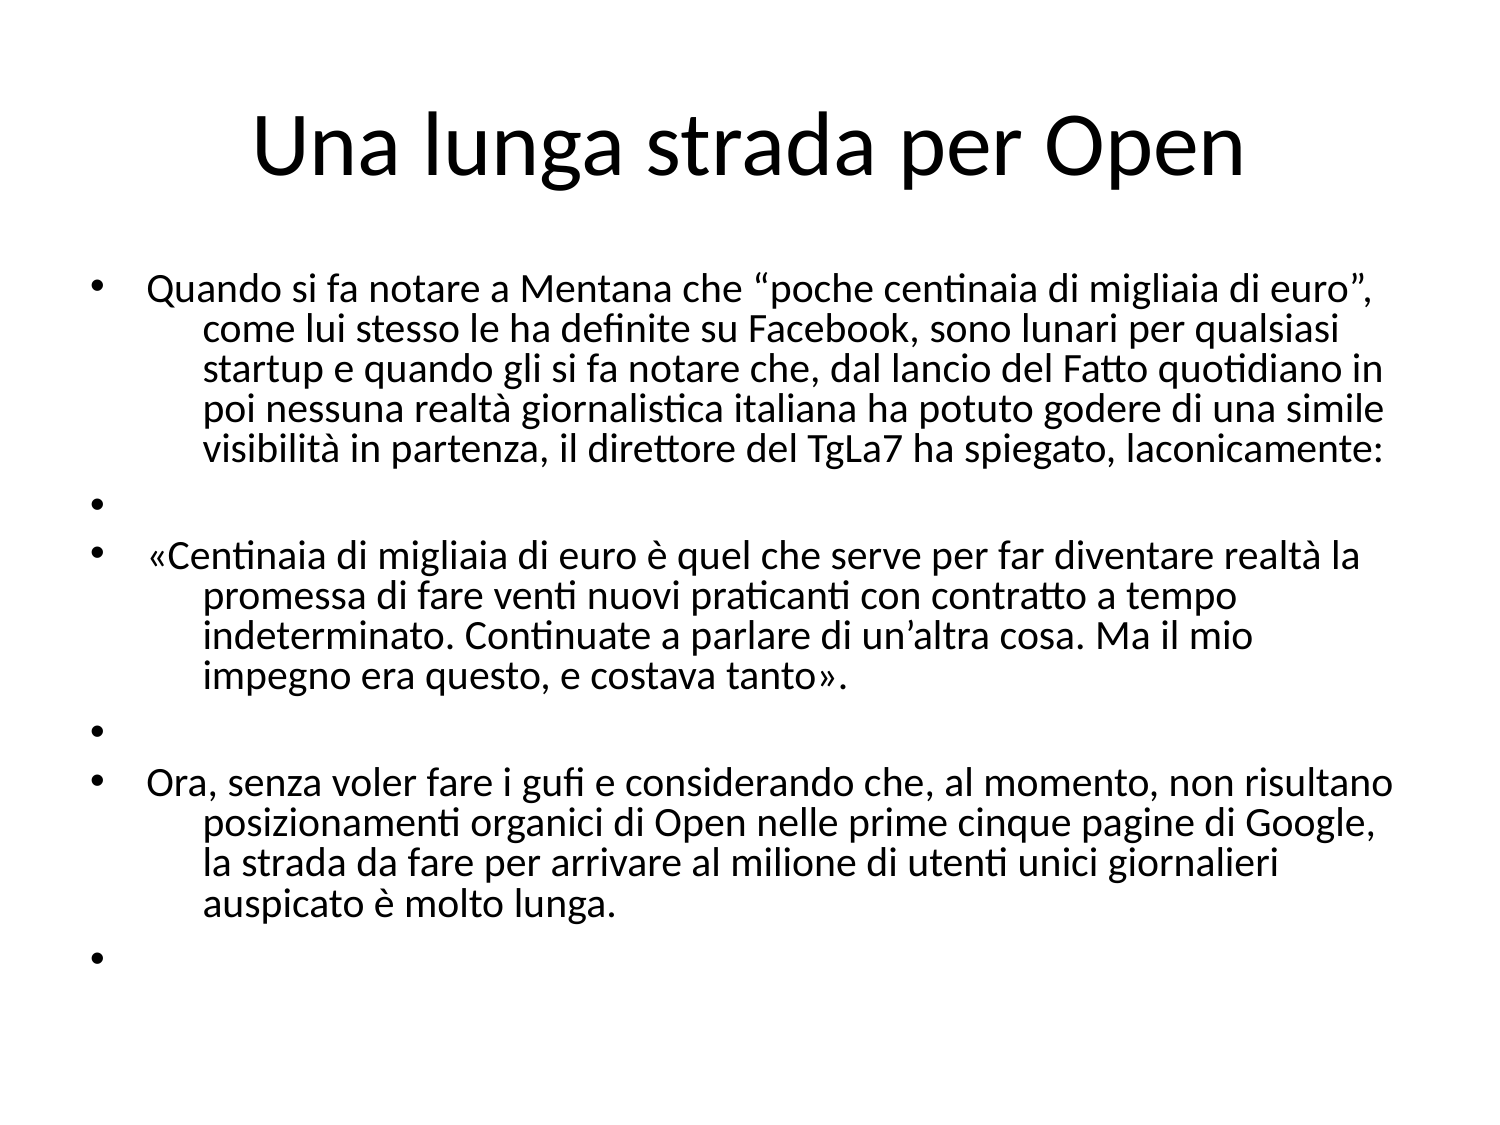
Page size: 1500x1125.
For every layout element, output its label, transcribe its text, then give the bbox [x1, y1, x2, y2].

title Una lunga strada per Open [75, 45, 1426, 233]
list Quando si fa notare a Mentana che “poche centinaia di migliaia di euro”, come lui stesso le ha definite su Facebook, sono lunari per qualsiasi startup e quando gli si fa notare che, dal lancio del Fatto quotidiano in poi nessuna realtà giornalistica italiana ha potuto godere di una simile visibilità in partenza, il direttore del TgLa7 ha spiegato, laconicamente: «Centinaia di migliaia di euro è quel che serve per far diventare realtà la promessa di fare venti nuovi praticanti con contratto a tempo indeterminato. Continuate a parlare di un’altra cosa. Ma il mio impegno era questo, e costava tanto». Ora, senza voler fare i gufi e considerando che, al momento, non risultano posizionamenti organici di Open nelle prime cinque pagine di Google, la strada da fare per arrivare al milione di utenti unici giornalieri auspicato è molto lunga. [75, 262, 1426, 1005]
